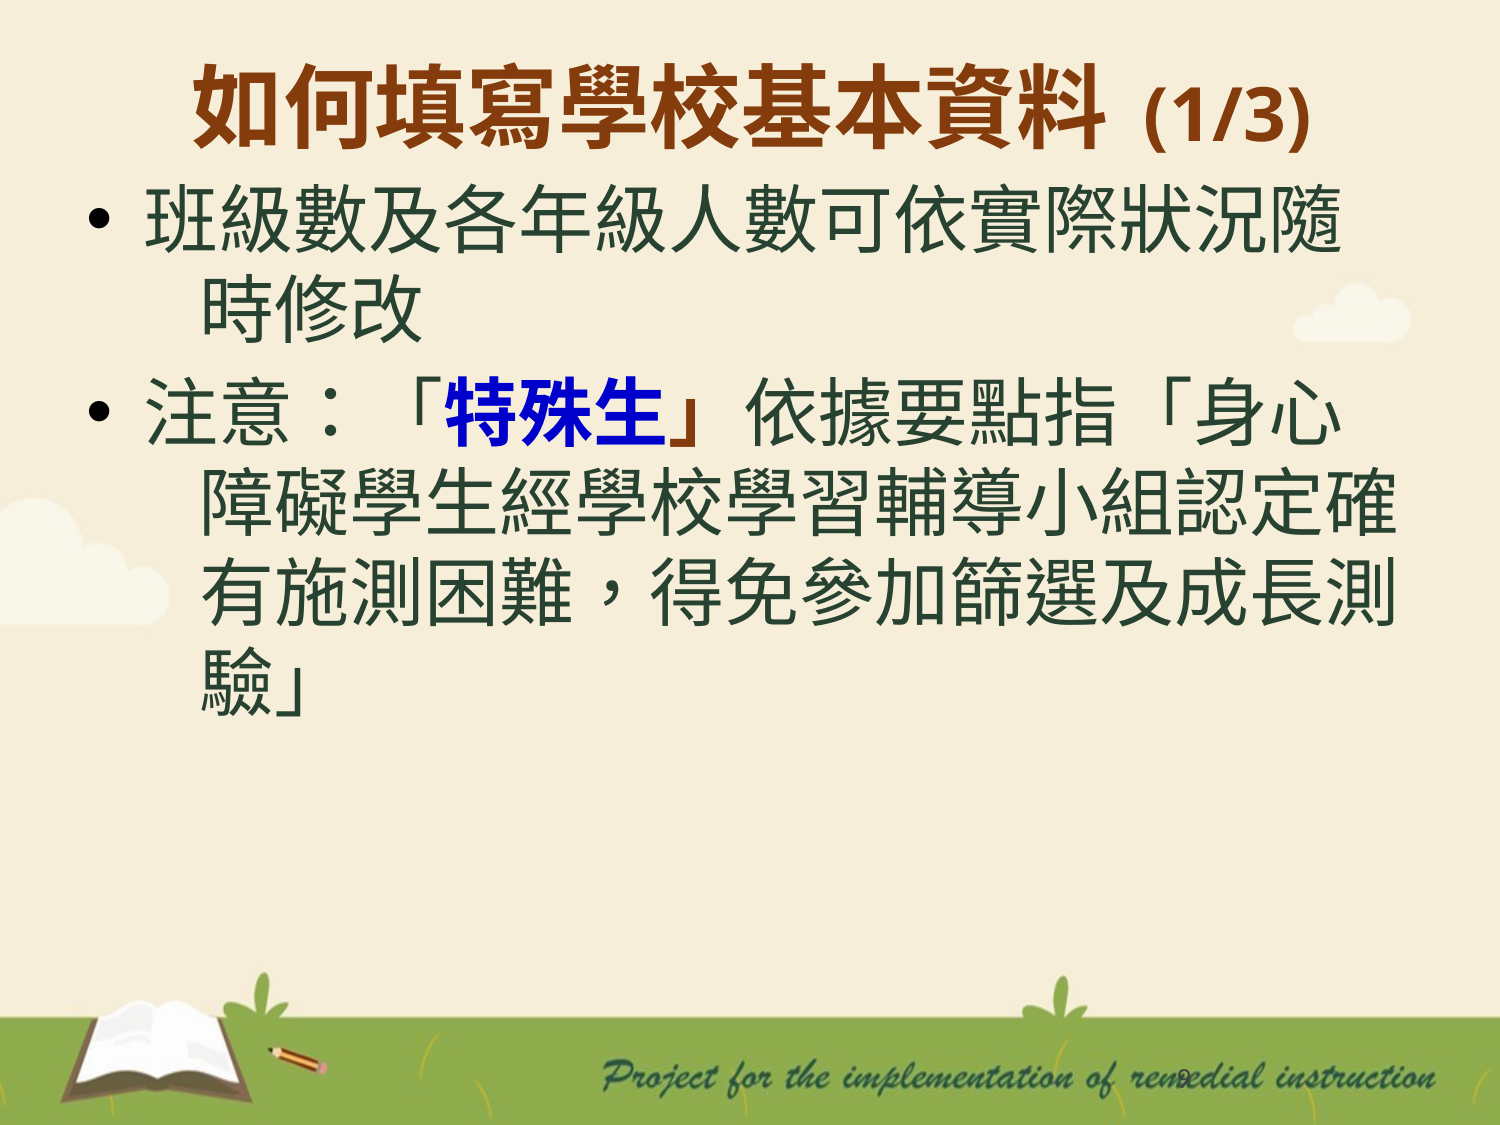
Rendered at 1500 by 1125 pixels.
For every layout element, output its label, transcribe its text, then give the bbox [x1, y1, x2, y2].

text_box 班級數及各年級人數可依實際狀況隨時修改 注意：「特殊生」依據要點指「身心障礙學生經學校學習輔導小組認定確有施測困難，得免參加篩選及成長測驗」 [72, 178, 1430, 733]
title 如何填寫學校基本資料 (1/3) [13, 45, 1491, 178]
text_box [1161, 1046, 1499, 1107]
